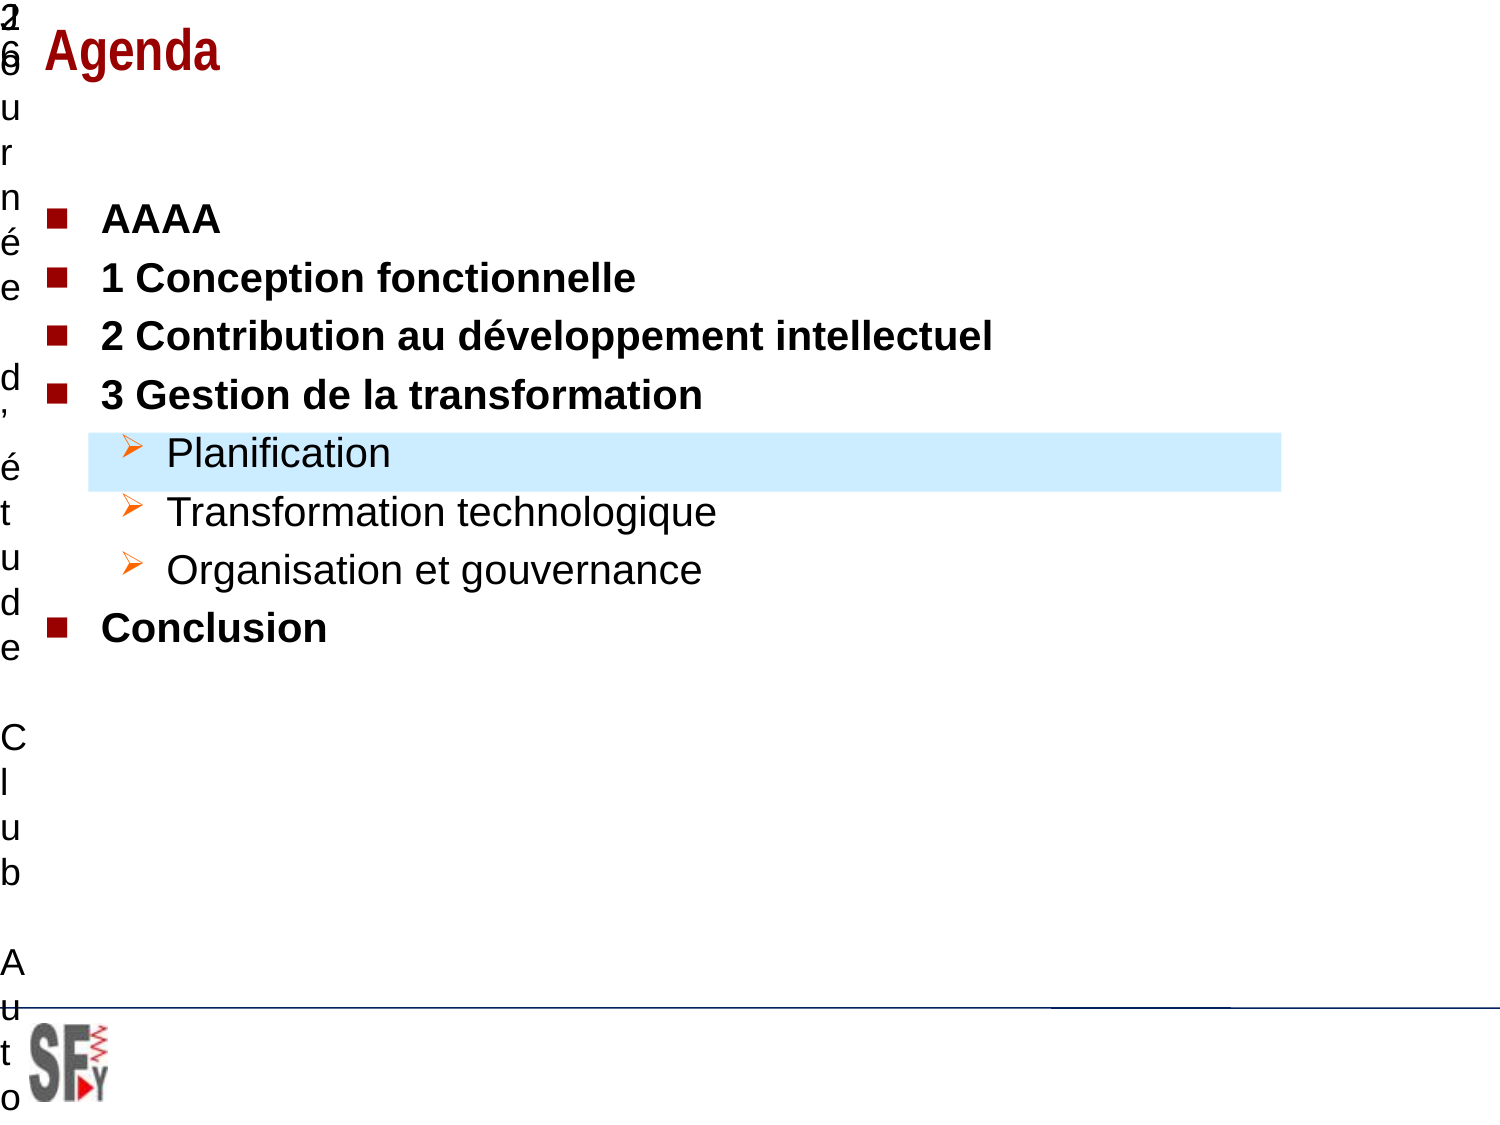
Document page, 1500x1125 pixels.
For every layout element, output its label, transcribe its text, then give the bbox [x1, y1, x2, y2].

picture [29, 1023, 108, 1102]
list AAAA 1 Conception fonctionnelle 2 Contribution au développement intellectuel 3 Gestion de la transformation Planification Transformation technologique Organisation et gouvernance Conclusion [29, 184, 1471, 988]
title Agenda [29, 12, 1471, 138]
